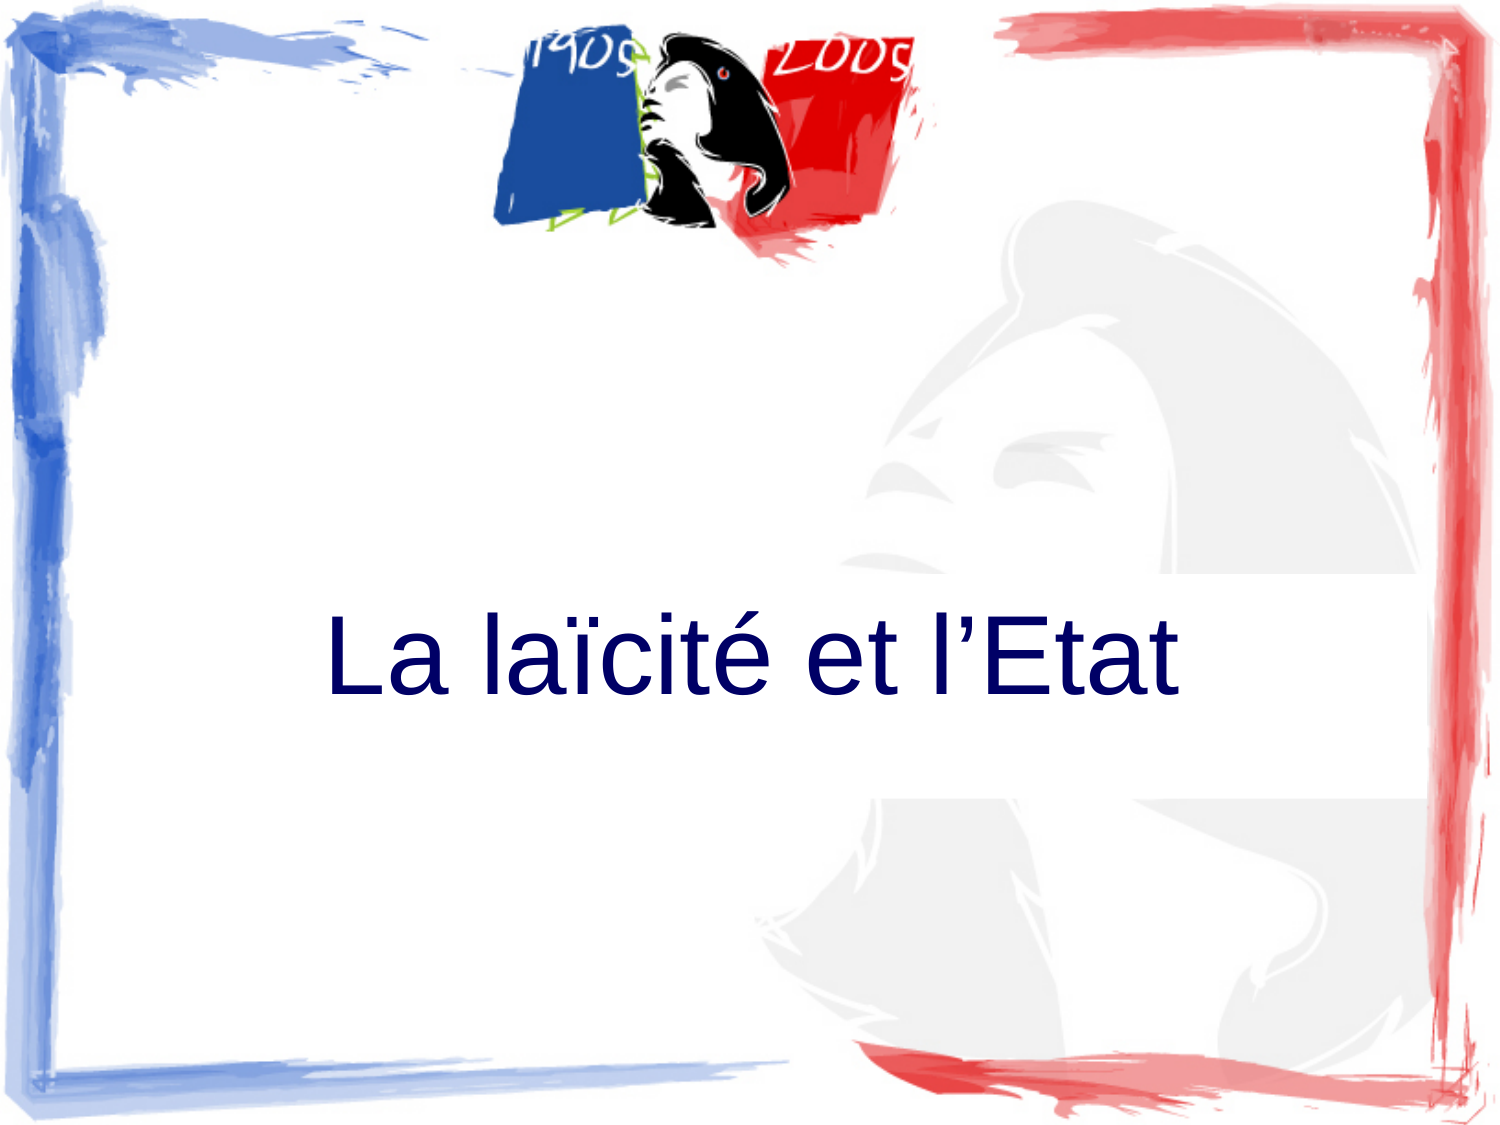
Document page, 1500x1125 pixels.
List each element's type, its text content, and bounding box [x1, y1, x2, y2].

list La laïcité et l’Etat [76, 574, 1427, 799]
picture [0, 0, 1500, 1125]
